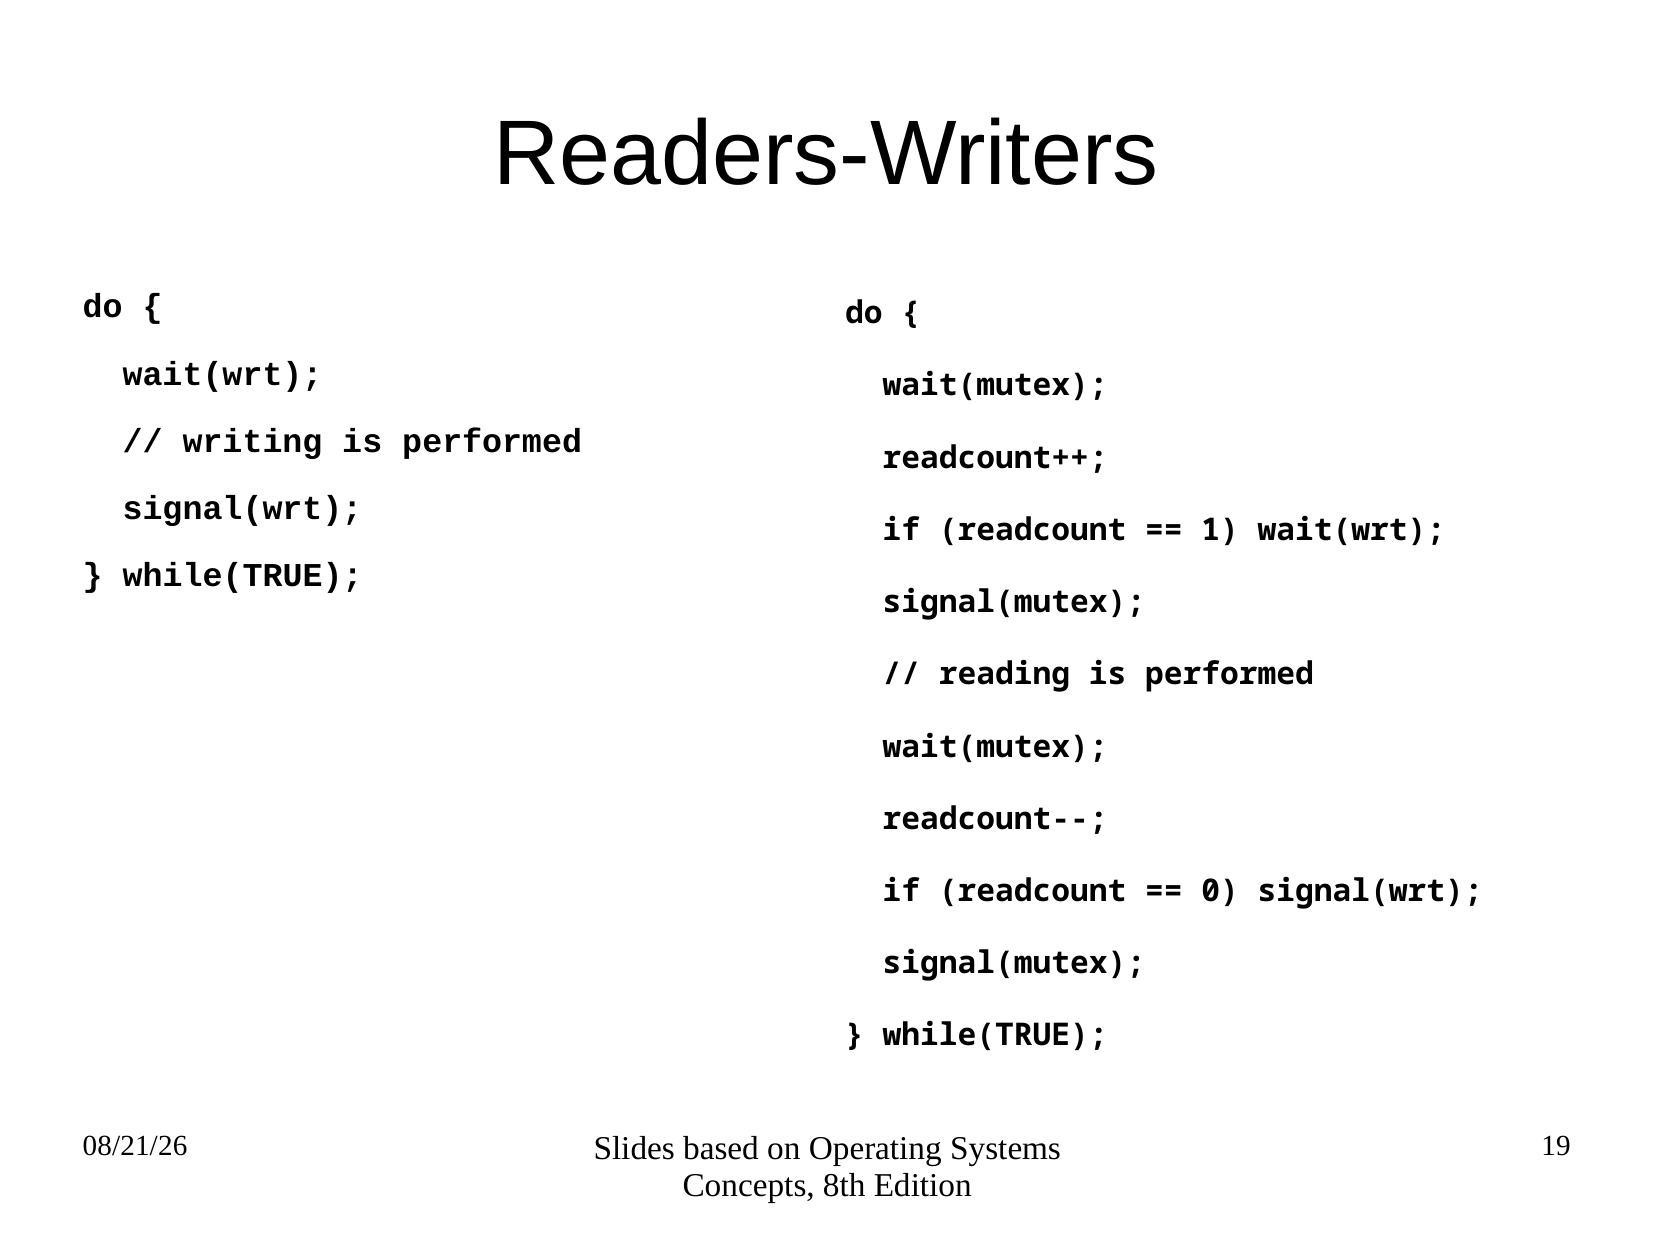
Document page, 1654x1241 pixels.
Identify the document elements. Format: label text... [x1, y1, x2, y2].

title Readers-Writers [82, 49, 1571, 257]
list do { wait(wrt); // writing is performed signal(wrt); } while(TRUE); [82, 290, 809, 1109]
list do { wait(mutex); readcount++; if (readcount == 1) wait(wrt); signal(mutex); // reading is performed wait(mutex); readcount--; if (readcount == 0) signal(wrt); signal(mutex); } while(TRUE); [845, 290, 1572, 1109]
